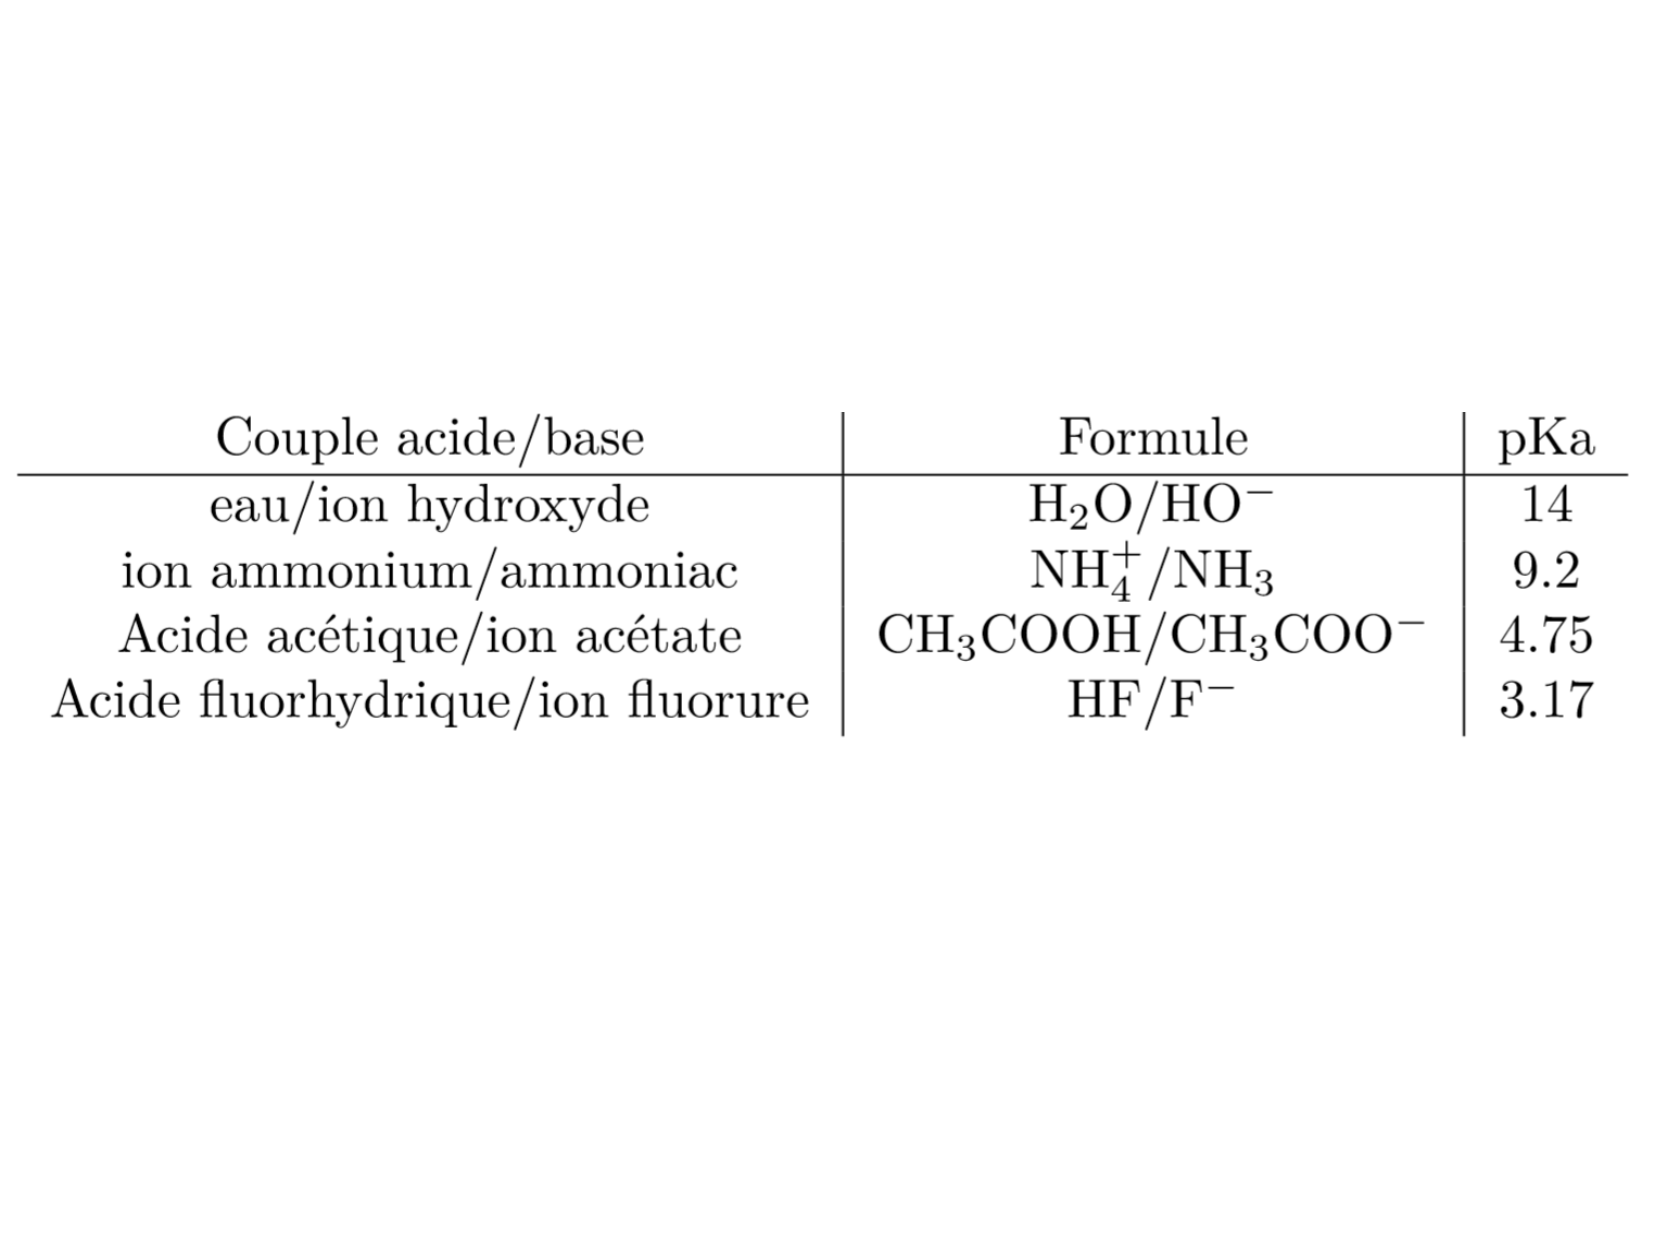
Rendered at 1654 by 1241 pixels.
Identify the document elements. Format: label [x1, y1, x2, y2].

picture [0, 412, 1654, 745]
